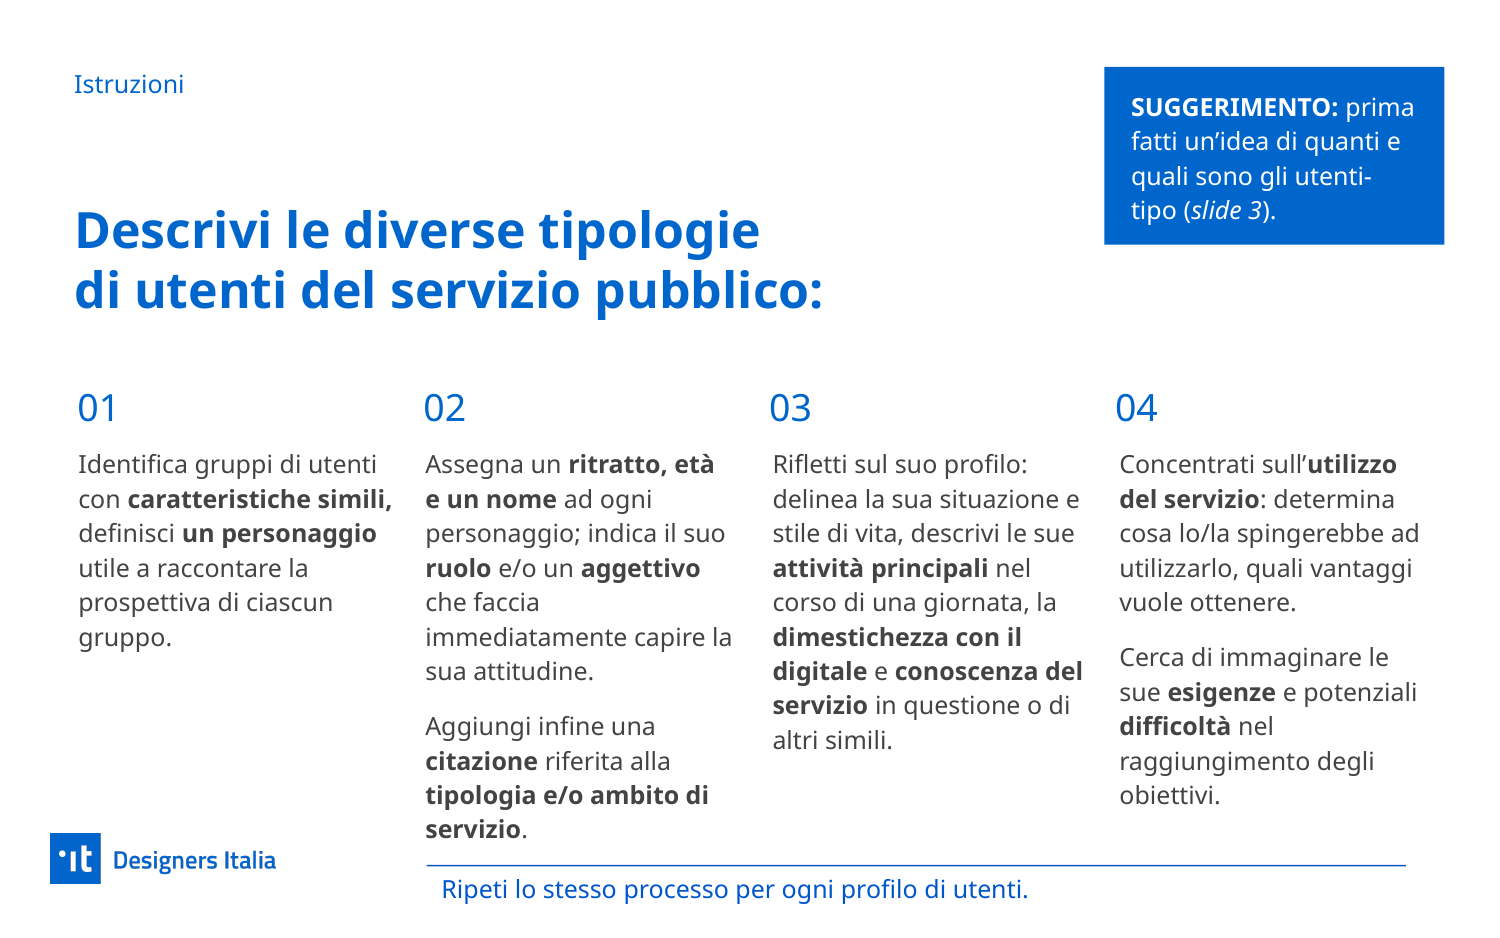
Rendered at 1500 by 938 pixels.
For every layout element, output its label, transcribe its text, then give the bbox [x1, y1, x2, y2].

text_box Identifica gruppi di utenti con caratteristiche simili, definisci un personaggio utile a raccontare la prospettiva di ciascun gruppo. [63, 429, 409, 636]
text_box Ripeti lo stesso processo per ogni profilo di utenti. [426, 867, 1390, 915]
text_box SUGGERIMENTO: prima fatti un’idea di quanti e quali sono gli utenti-tipo (slide 3). [1104, 66, 1445, 245]
picture [50, 833, 289, 884]
text_box 01 [62, 383, 146, 430]
text_box Descrivi le diverse tipologie di utenti del servizio pubblico: [59, 203, 864, 315]
text_box Assegna un ritratto, età e un nome ad ogni personaggio; indica il suo ruolo e/o un aggettivo che faccia immediatamente capire la sua attitudine. Aggiungi infine una citazione riferita alla tipologia e/o ambito di servizio. [410, 429, 751, 773]
text_box Istruzioni [59, 58, 696, 110]
text_box Rifletti sul suo profilo: delinea la sua situazione e stile di vita, descrivi le sue attività principali nel corso di una giornata, la dimestichezza con il digitale e conoscenza del servizio in questione o di altri simili. [757, 429, 1103, 741]
text_box 02 [408, 383, 492, 430]
text_box Concentrati sull’utilizzo del servizio: determina cosa lo/la spingerebbe ad utilizzarlo, quali vantaggi vuole ottenere. Cerca di immaginare le sue esigenze e potenziali difficoltà nel raggiungimento degli obiettivi. [1104, 429, 1445, 773]
text_box 04 [1099, 383, 1184, 430]
text_box 03 [754, 383, 838, 430]
